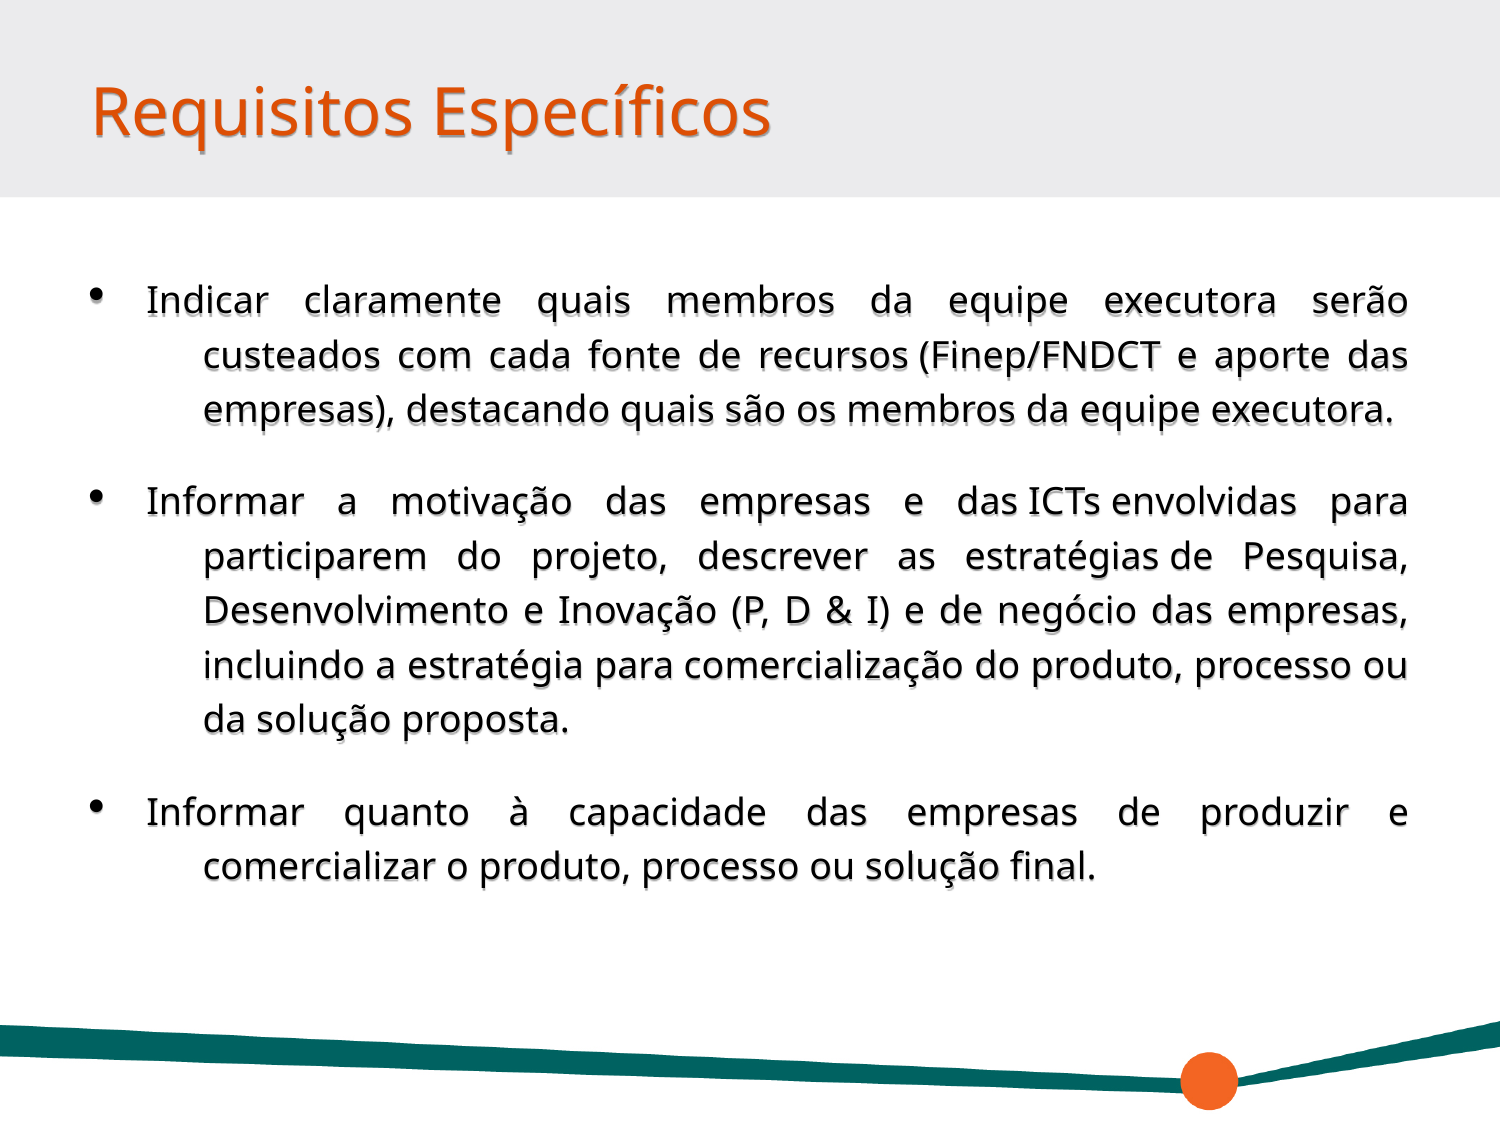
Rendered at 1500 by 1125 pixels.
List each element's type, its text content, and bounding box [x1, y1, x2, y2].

list Indicar claramente quais membros da equipe executora serão custeados com cada fonte de recursos (Finep/FNDCT e aporte das empresas), destacando quais são os membros da equipe executora. Informar a motivação das empresas e das ICTs envolvidas para participarem do projeto, descrever as estratégias de Pesquisa, Desenvolvimento e Inovação (P, D & I) e de negócio das empresas, incluindo a estratégia para comercialização do produto, processo ou da solução proposta. Informar quanto à capacidade das empresas de produzir e comercializar o produto, processo ou solução final. [75, 262, 1426, 906]
title Requisitos Específicos [75, 45, 1426, 173]
